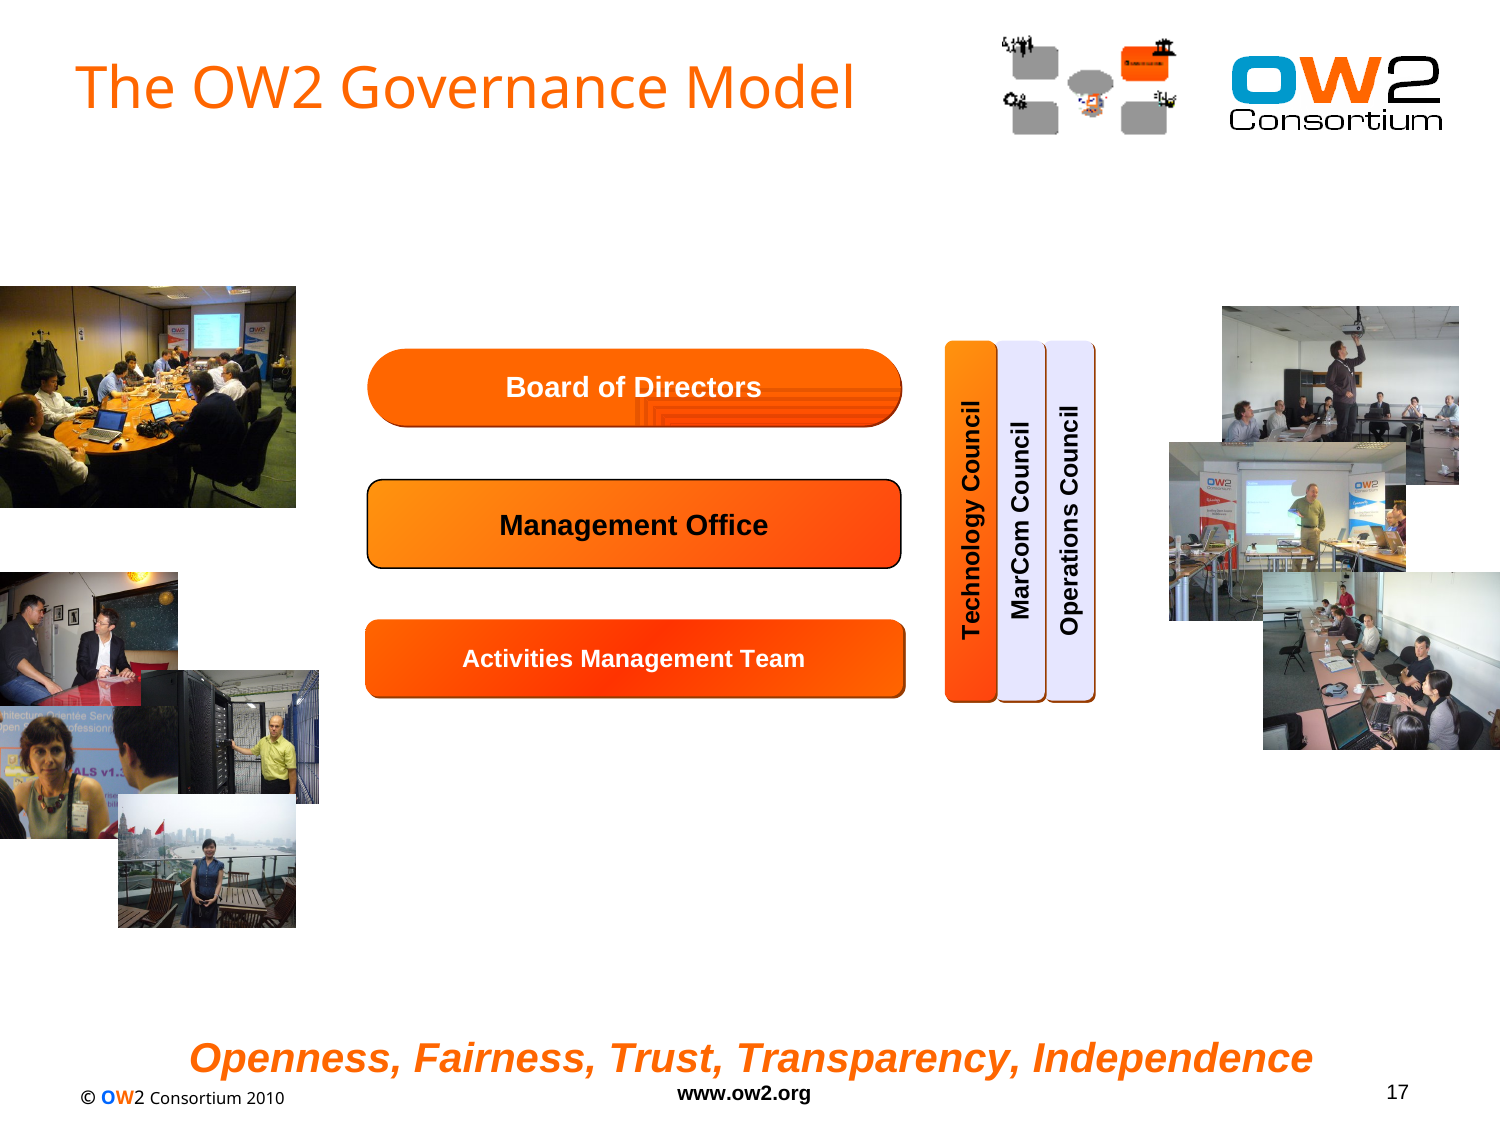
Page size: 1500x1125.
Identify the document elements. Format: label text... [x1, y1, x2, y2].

picture [1002, 31, 1178, 138]
text_box MarCom Council [995, 340, 1045, 701]
picture [0, 572, 319, 928]
title The OW2 Governance Model [74, 45, 1175, 176]
text_box Openness, Fairness, Trust, Transparency, Independence [173, 1024, 1330, 1090]
text_box Operations Council [1044, 340, 1094, 701]
picture [1224, 47, 1450, 134]
text_box Management Office [367, 479, 901, 569]
text_box Activities Management Team [365, 619, 903, 697]
picture [1169, 306, 1500, 751]
text_box Board of Directors [367, 348, 901, 426]
text_box Technology Council [944, 340, 996, 701]
picture [0, 286, 296, 508]
